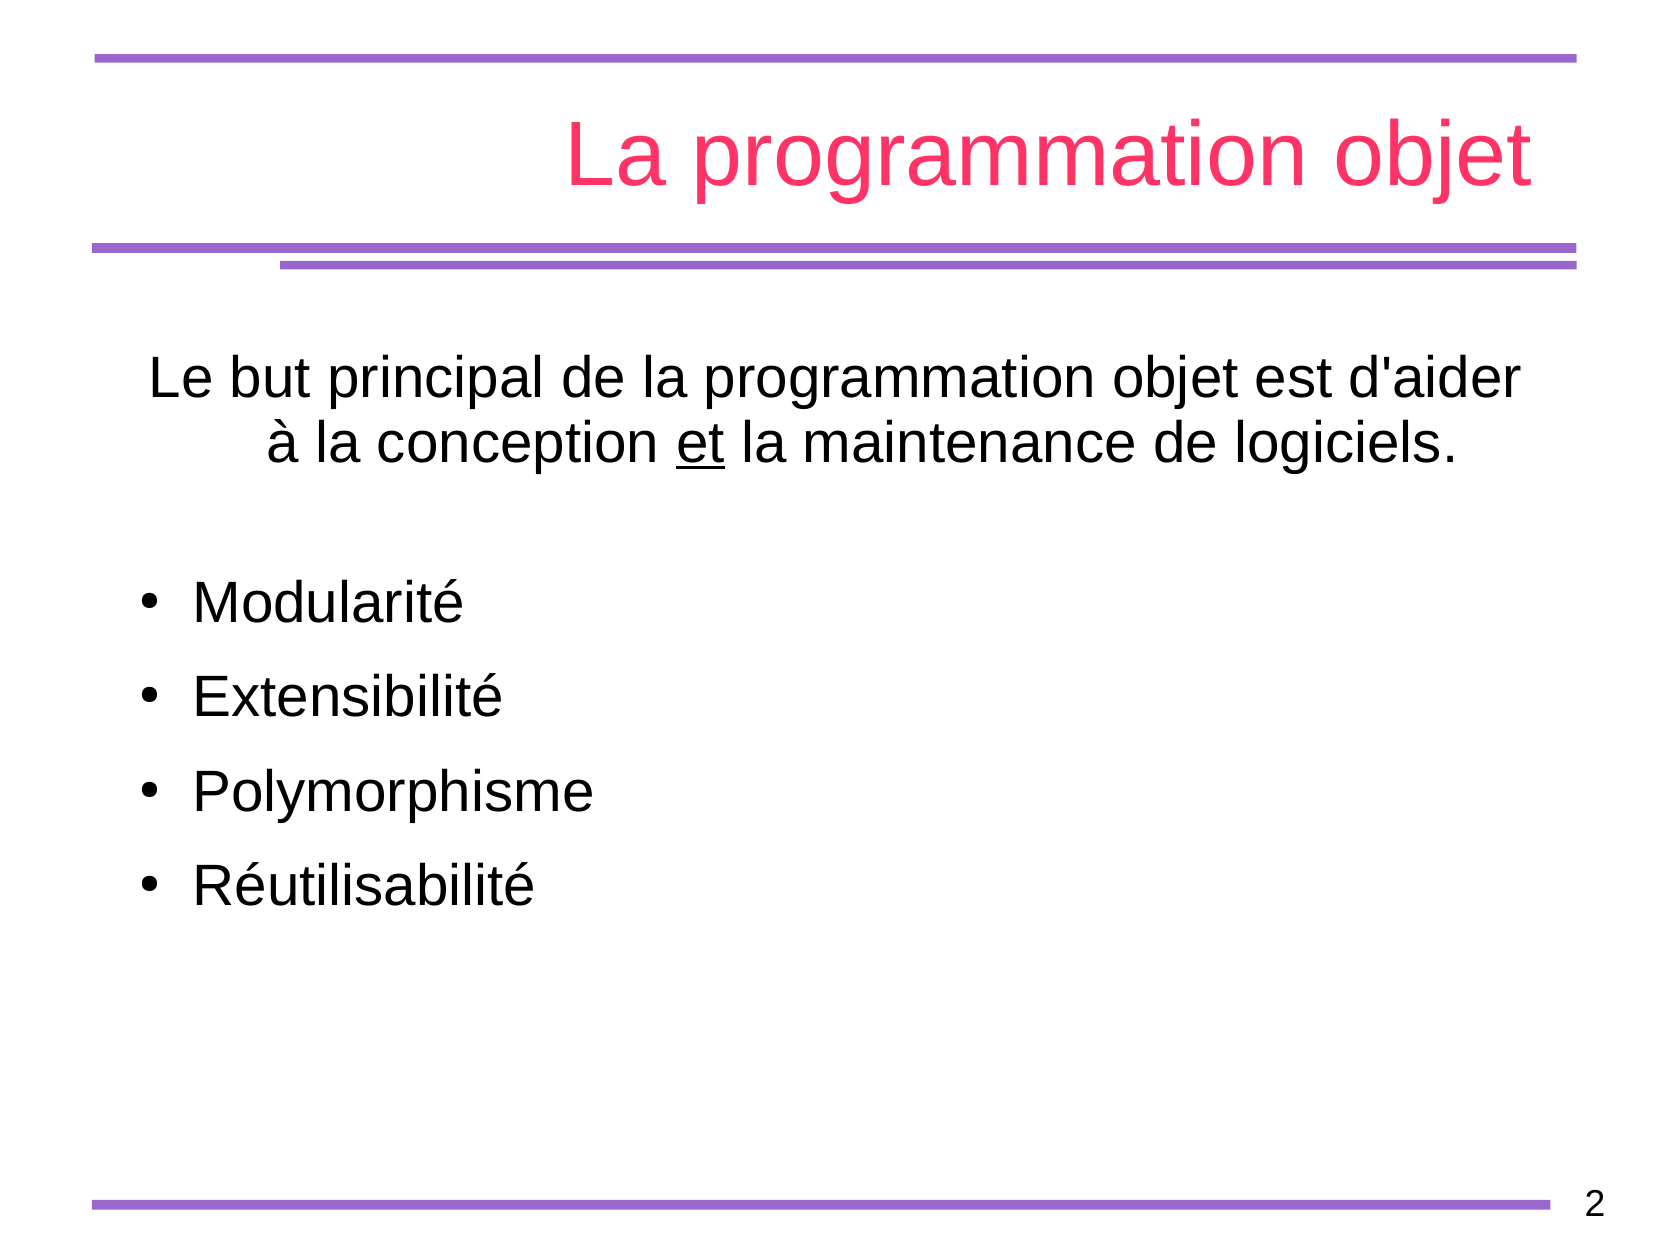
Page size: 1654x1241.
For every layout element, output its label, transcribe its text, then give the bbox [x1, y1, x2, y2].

list Le but principal de la programmation objet est d'aider à la conception et la maintenance de logiciels. Modularité Extensibilité Polymorphisme Réutilisabilité [121, 344, 1534, 1127]
title La programmation objet [121, 49, 1534, 257]
